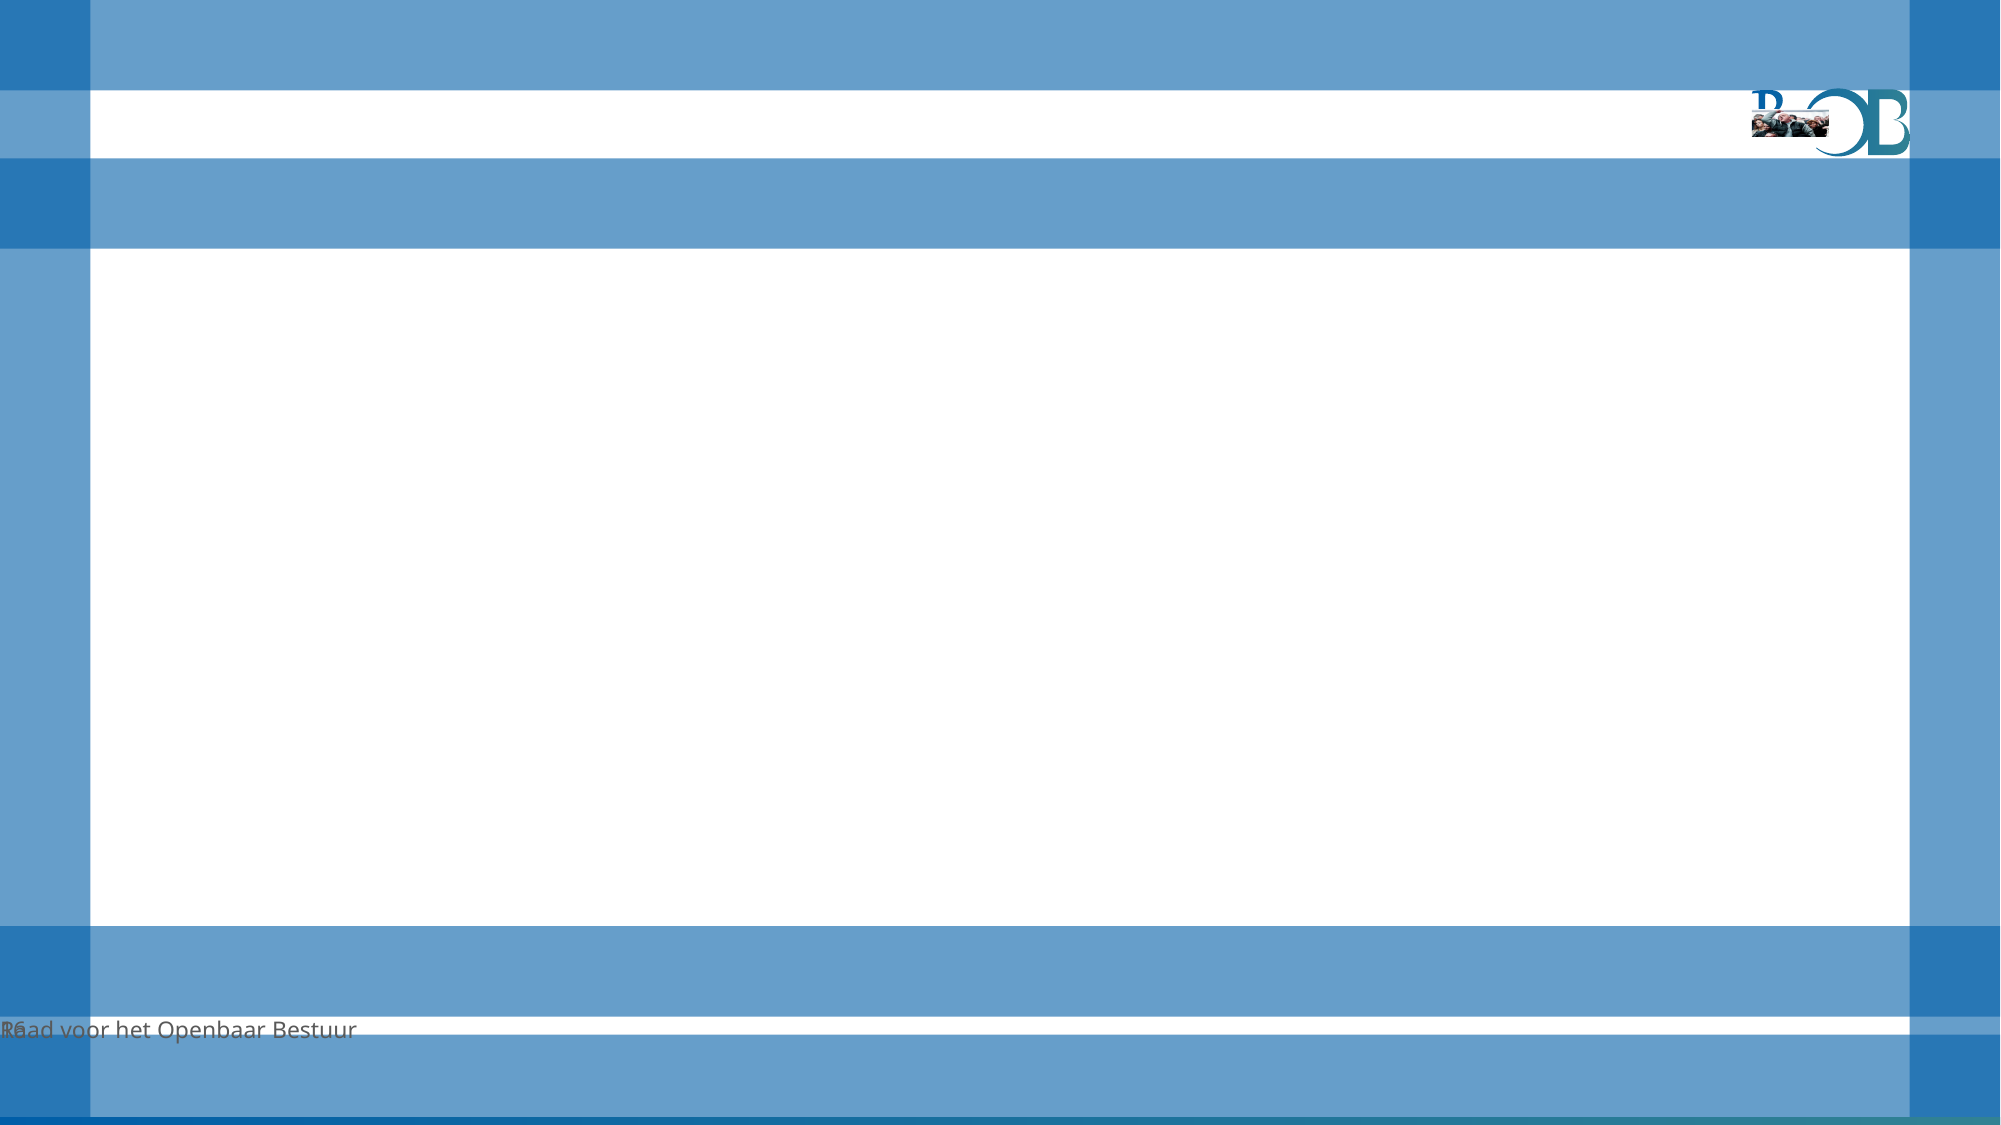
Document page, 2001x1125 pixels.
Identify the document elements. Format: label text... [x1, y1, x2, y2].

picture [0, 0, 2000, 1125]
text_box 16 [0, 1015, 53, 1038]
text_box Raad voor het Openbaar Bestuur [53, 1015, 423, 1038]
